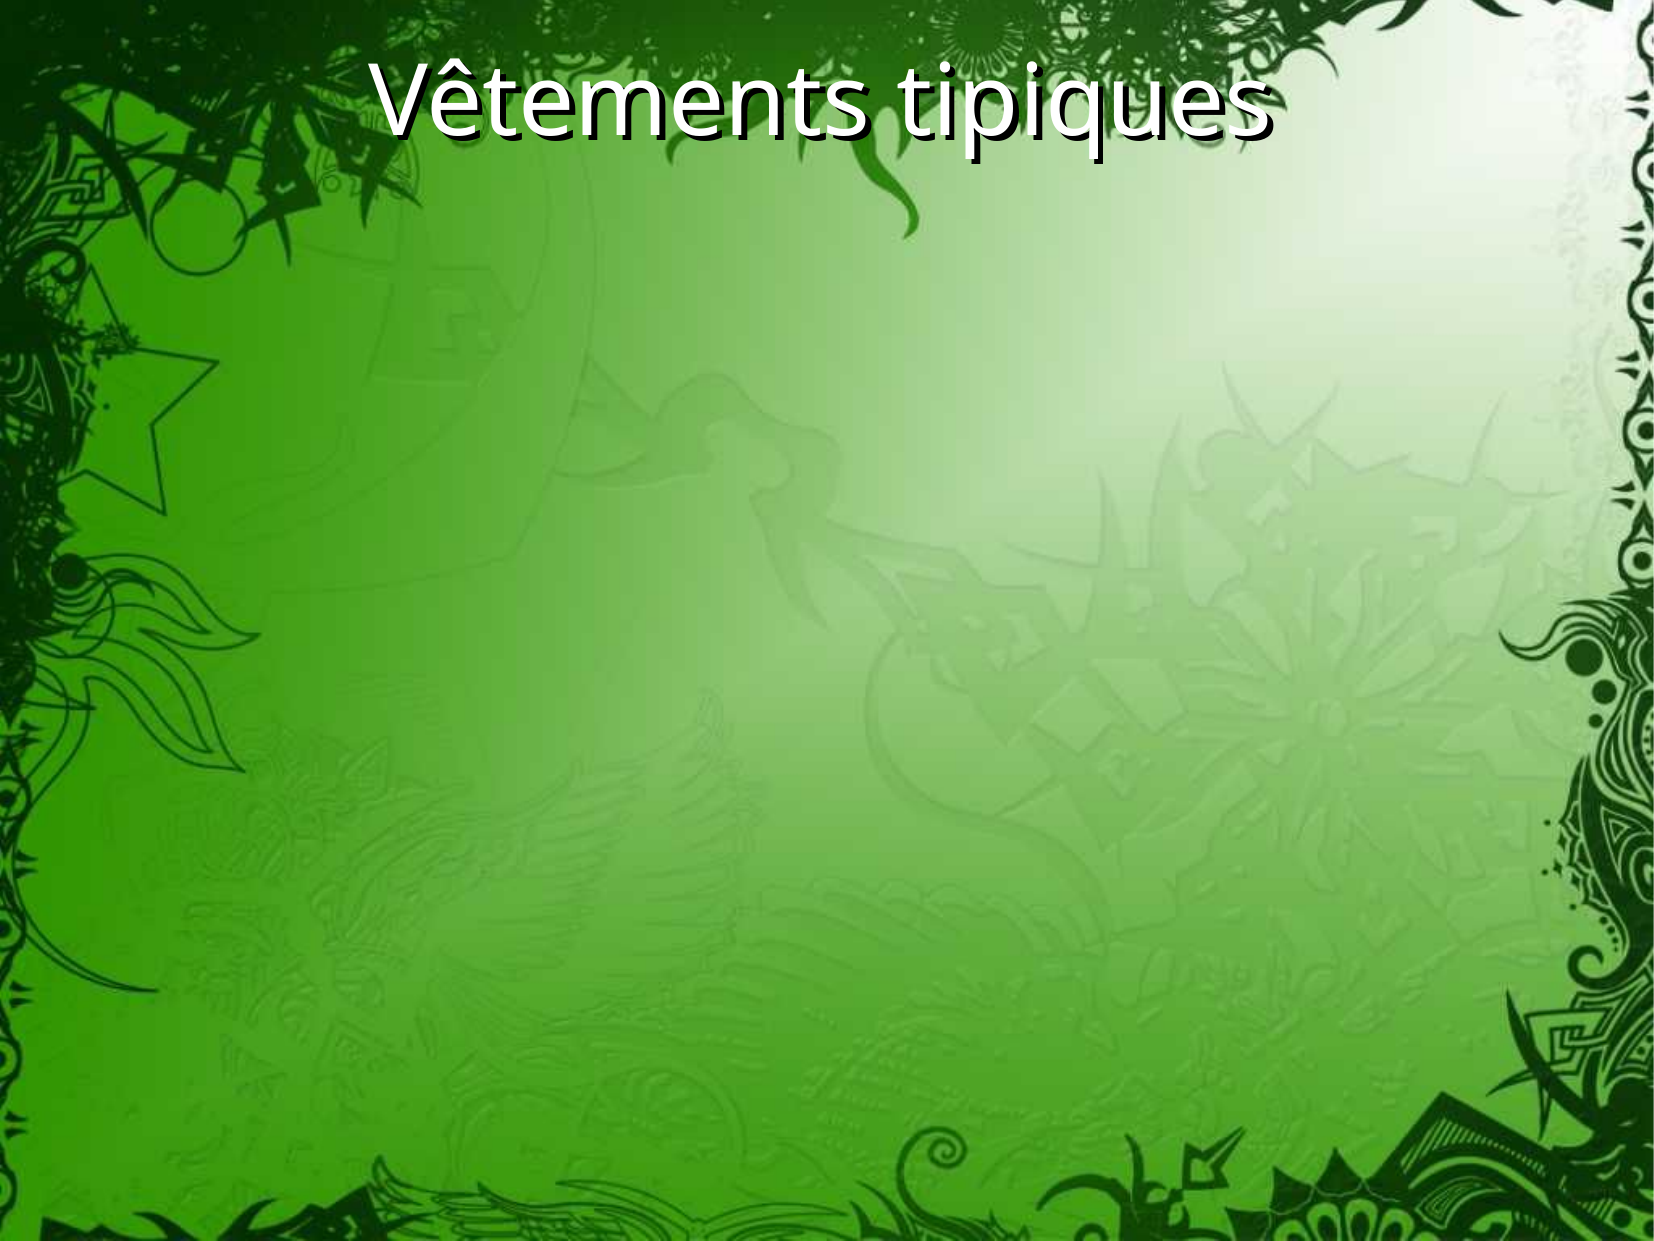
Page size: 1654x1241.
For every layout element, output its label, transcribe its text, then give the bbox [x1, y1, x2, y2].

title Vêtements tipiques [76, 0, 1565, 193]
picture [0, 0, 1654, 1241]
